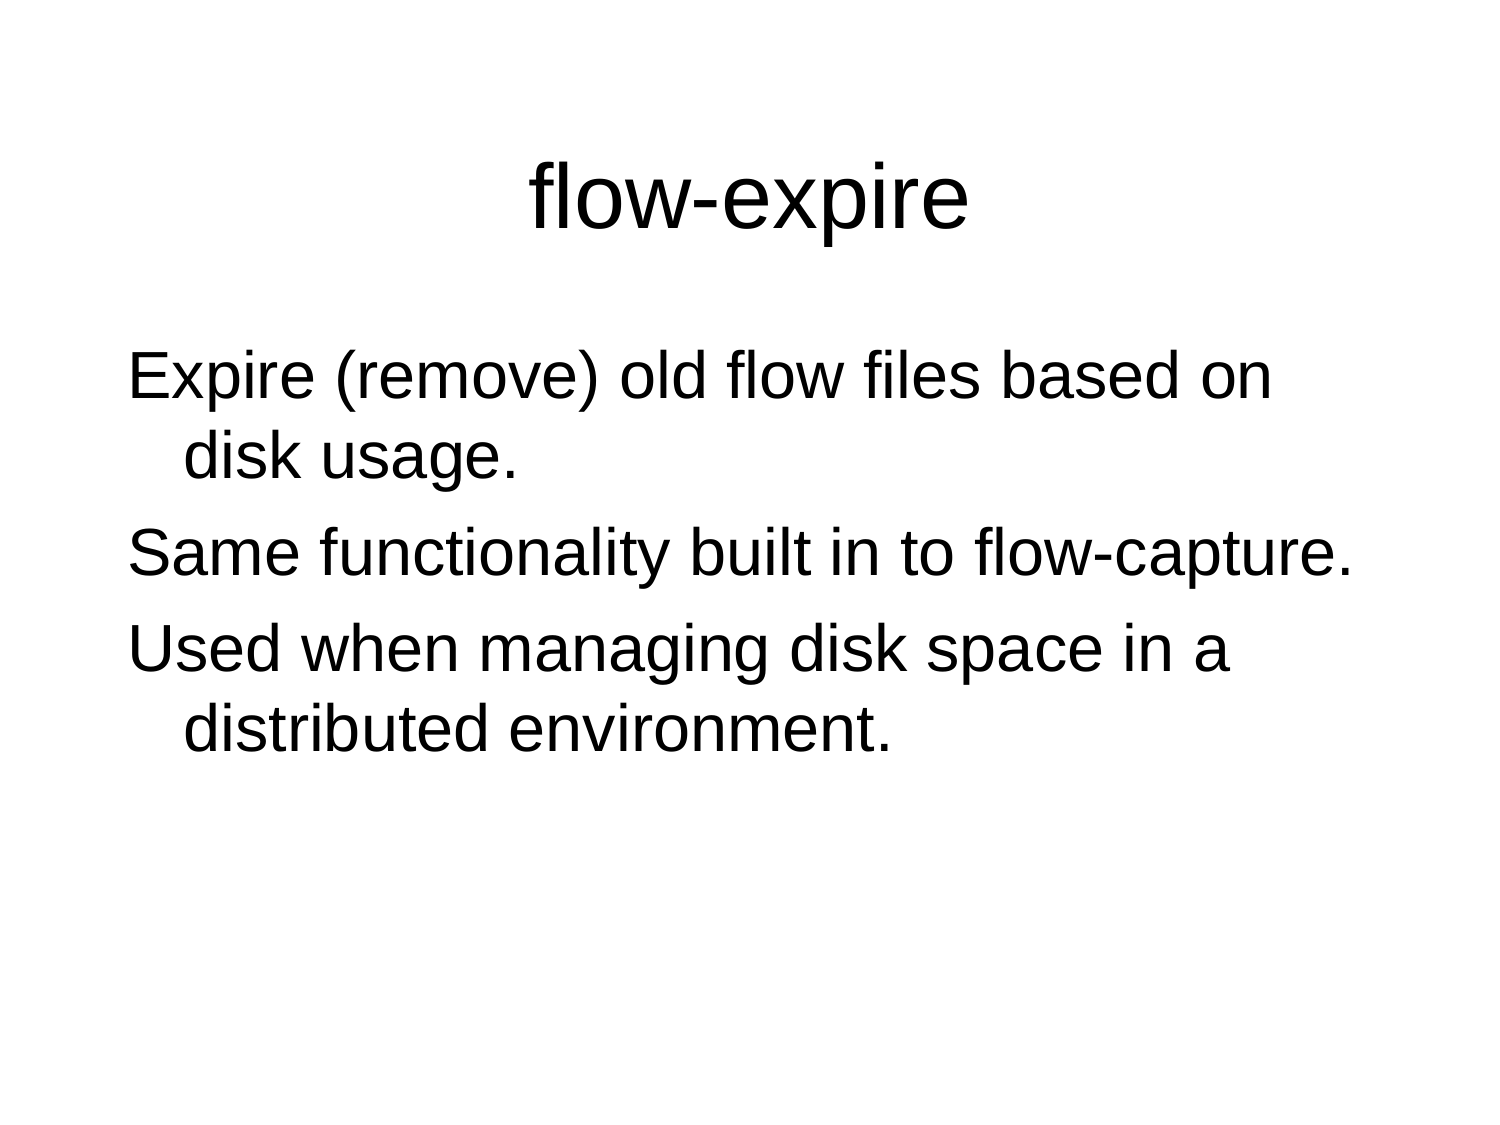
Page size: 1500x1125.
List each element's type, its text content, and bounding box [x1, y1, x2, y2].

list Expire (remove) old flow files based on disk usage. Same functionality built in to flow-capture. Used when managing disk space in a distributed environment. [112, 324, 1388, 1000]
title flow-expire [112, 99, 1388, 288]
